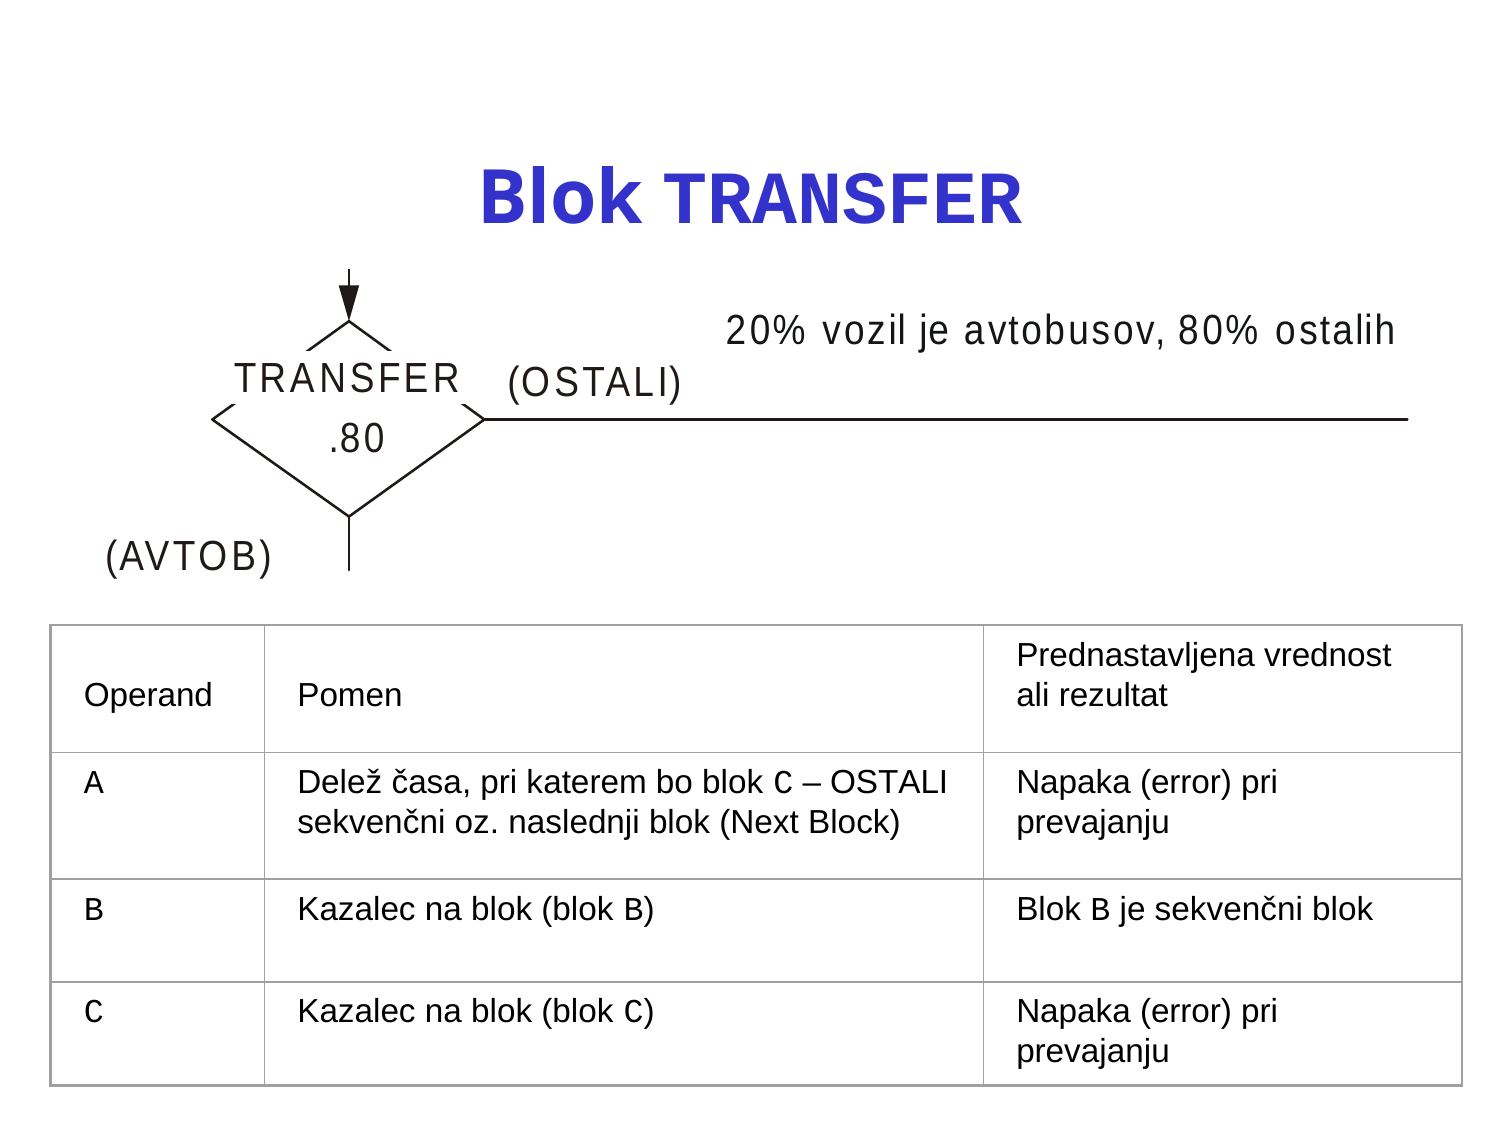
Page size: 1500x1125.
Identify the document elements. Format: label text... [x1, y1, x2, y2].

text_box B [69, 880, 247, 981]
text_box Operand [69, 626, 247, 752]
text_box C [69, 983, 247, 1084]
text_box Prednastavljena vrednost ali rezultat [1001, 626, 1444, 752]
text_box Napaka (error) pri prevajanju [1001, 983, 1444, 1084]
text_box Blok B je sekvenčni blok [1001, 880, 1444, 981]
text_box Kazalec na blok (blok C) [282, 983, 966, 1084]
chart [99, 262, 1413, 599]
text_box Napaka (error) pri prevajanju [1001, 753, 1444, 878]
title Blok TRANSFER [112, 99, 1388, 262]
text_box Delež časa, pri katerem bo blok C – OSTALI sekvenčni oz. naslednji blok (Next Block) [282, 753, 966, 878]
text_box Pomen [282, 626, 966, 752]
text_box Kazalec na blok (blok B) [282, 880, 966, 981]
text_box A [69, 753, 247, 878]
